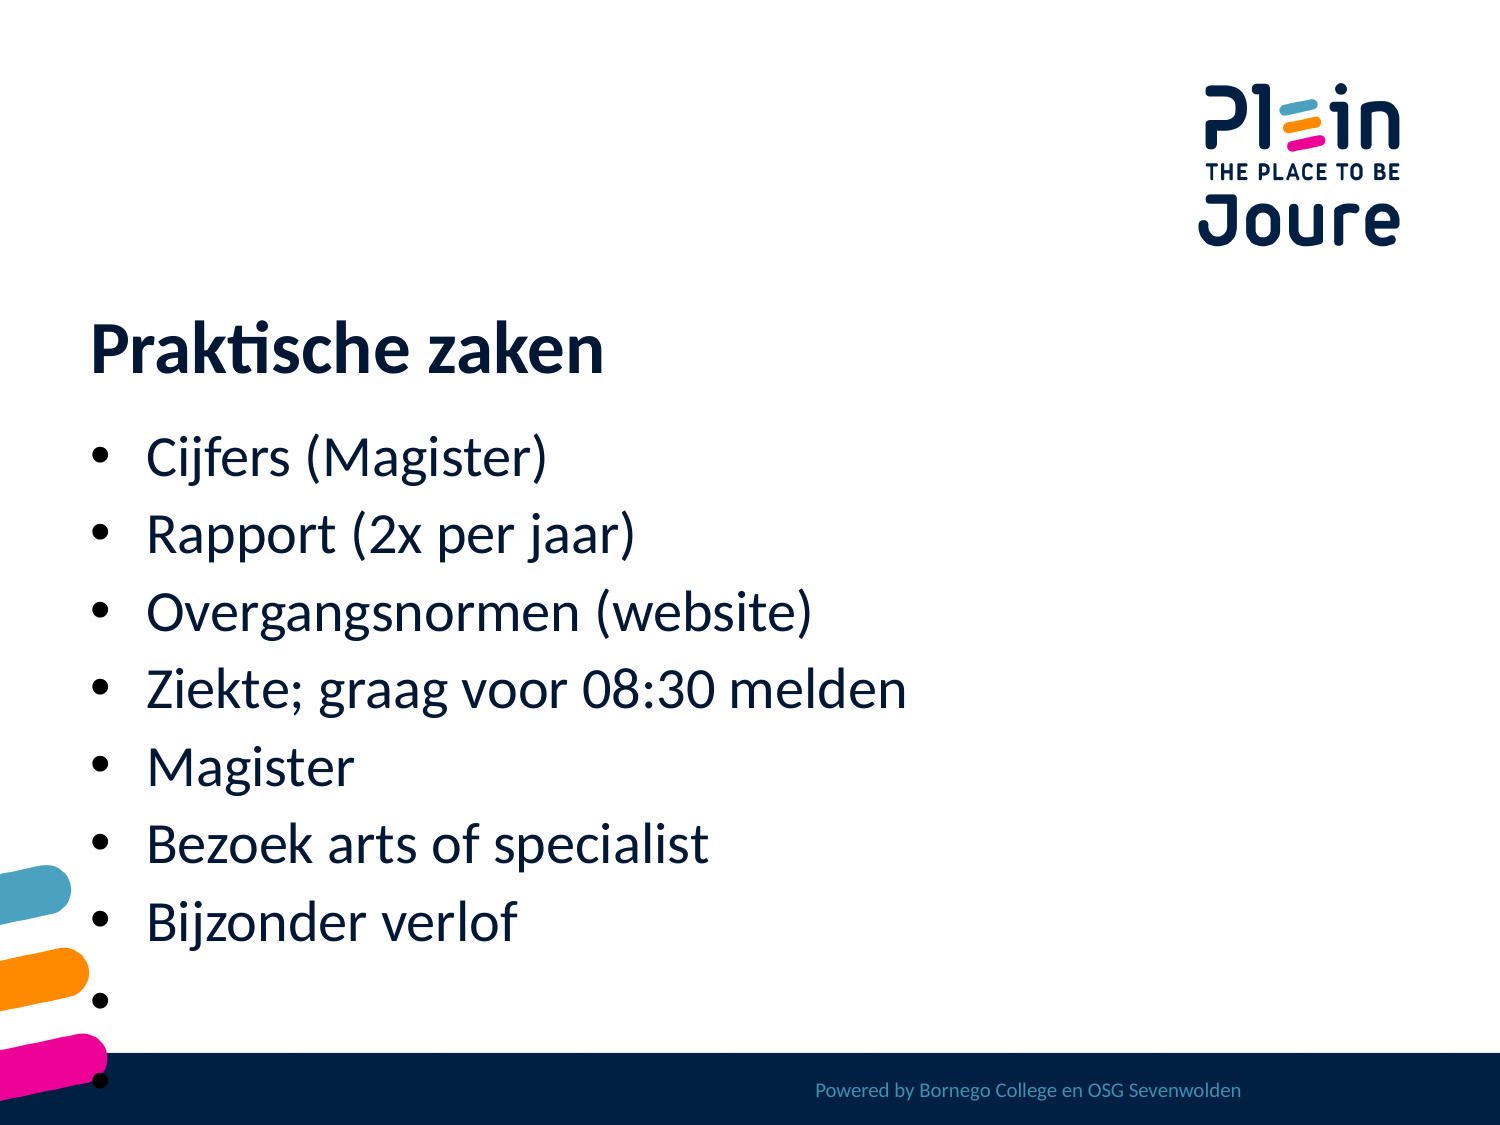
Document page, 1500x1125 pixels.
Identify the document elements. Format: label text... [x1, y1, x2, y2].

text_box Powered by Bornego College en OSG Sevenwolden [800, 1053, 1426, 1125]
list Cijfers (Magister) Rapport (2x per jaar) Overgangsnormen (website) Ziekte; graag voor 08:30 melden Magister Bezoek arts of specialist Bijzonder verlof [75, 418, 1426, 1005]
title Praktische zaken [75, 267, 1426, 418]
